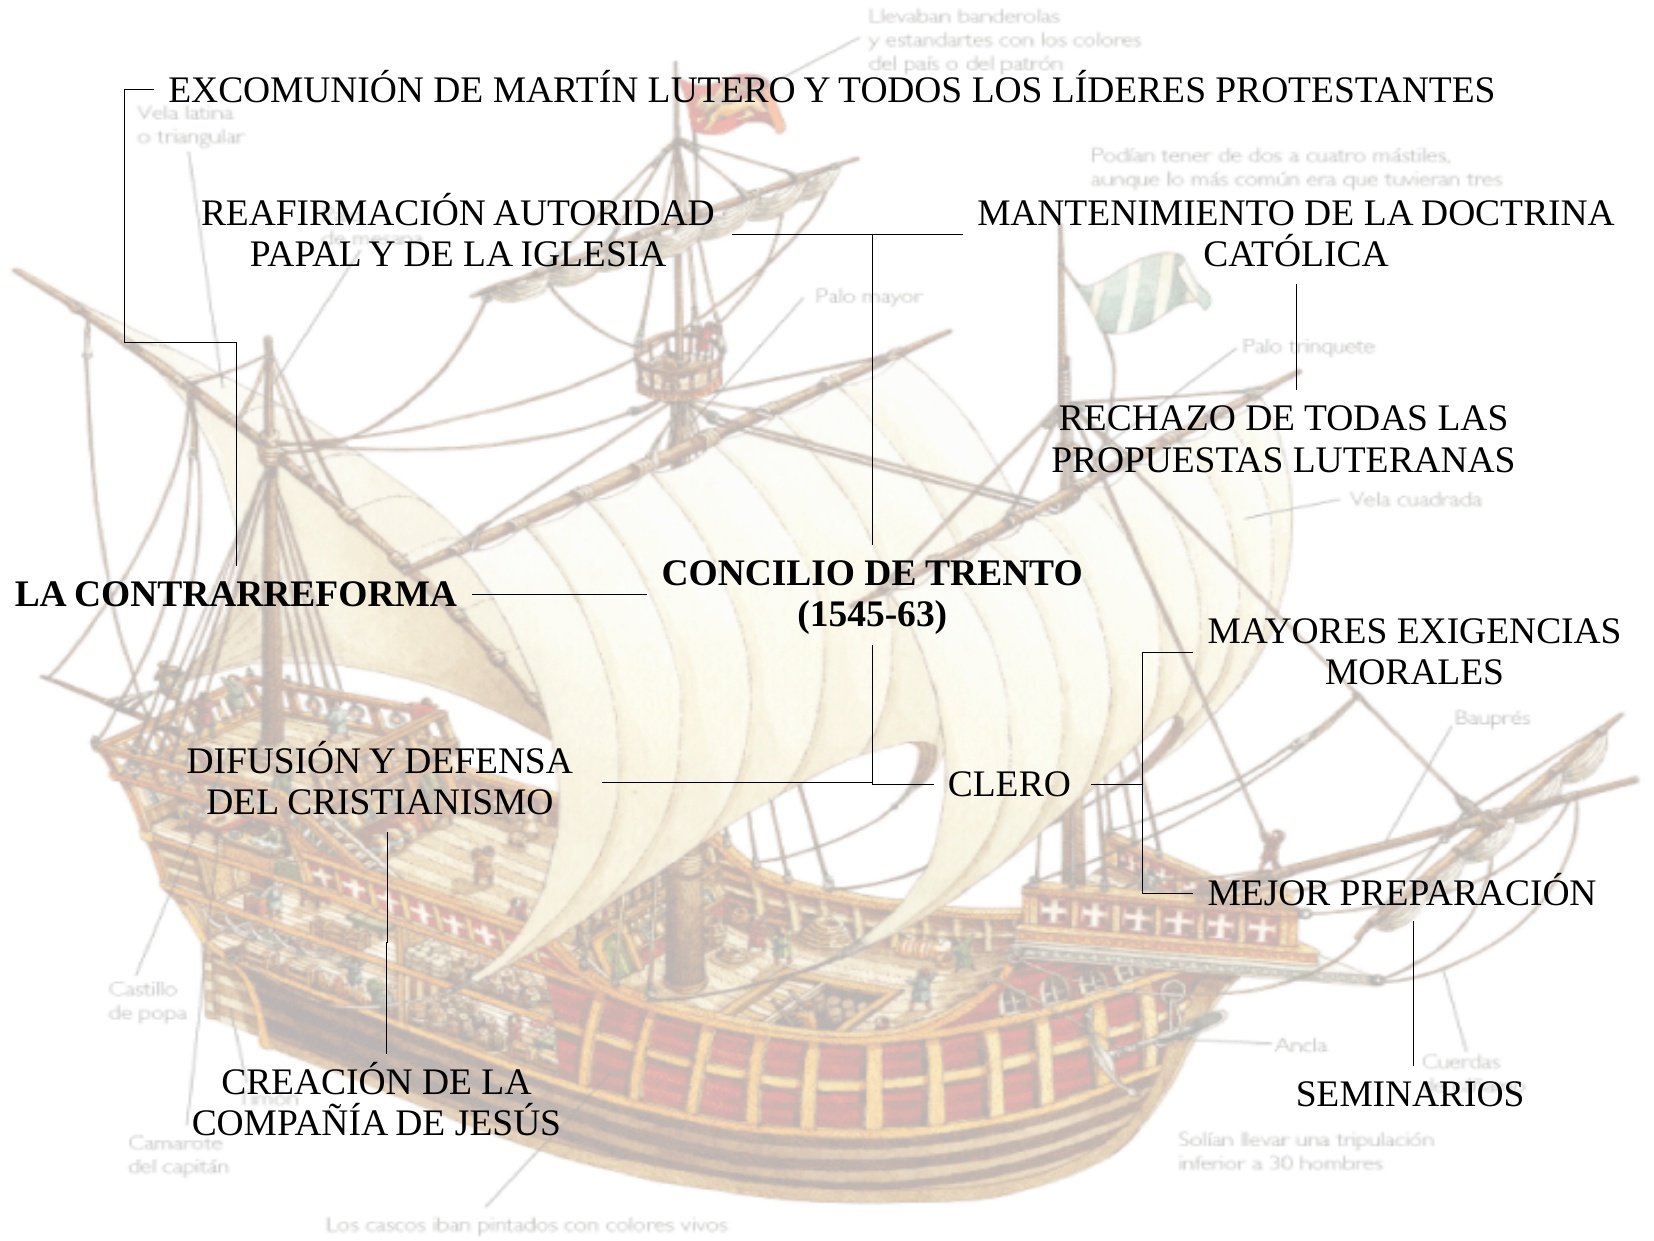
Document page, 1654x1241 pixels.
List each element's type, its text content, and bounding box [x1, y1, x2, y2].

text_box CLERO [933, 755, 1092, 814]
text_box MEJOR PREPARACIÓN [1192, 864, 1635, 922]
text_box CONCILIO DE TRENTO (1545-63) [646, 544, 1098, 646]
picture [0, 0, 1654, 1241]
text_box DIFUSIÓN Y DEFENSA DEL CRISTIANISMO [171, 732, 603, 833]
text_box RECHAZO DE TODAS LAS PROPUESTAS LUTERANAS [1036, 389, 1556, 490]
text_box MAYORES EXIGENCIAS MORALES [1192, 602, 1647, 703]
text_box MANTENIMIENTO DE LA DOCTRINA CATÓLICA [962, 184, 1630, 285]
text_box REAFIRMACIÓN AUTORIDAD PAPAL Y DE LA IGLESIA [186, 184, 733, 285]
text_box SEMINARIOS [1281, 1065, 1547, 1123]
text_box EXCOMUNIÓN DE MARTÍN LUTERO Y TODOS LOS LÍDERES PROTESTANTES [153, 61, 1564, 119]
text_box CREACIÓN DE LA COMPAÑÍA DE JESÚS [177, 1053, 596, 1154]
text_box LA CONTRARREFORMA [0, 565, 473, 624]
